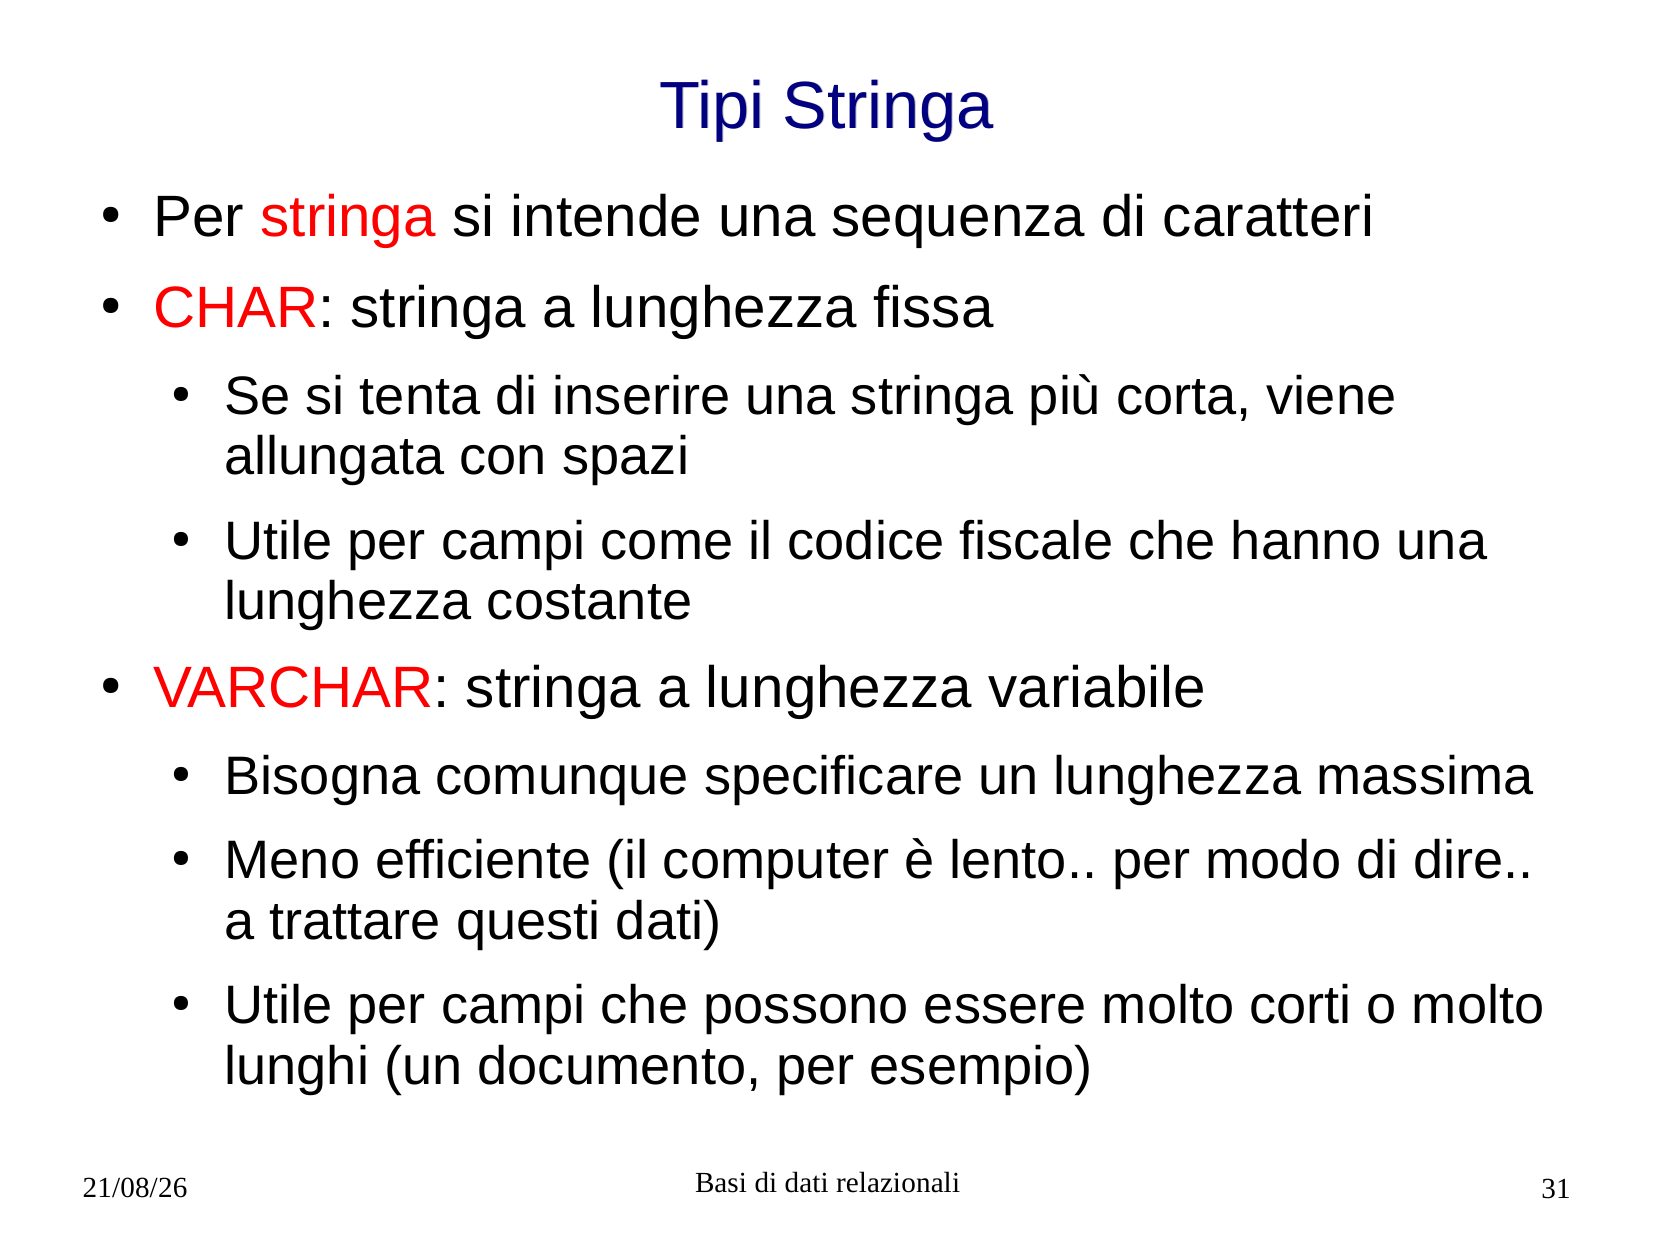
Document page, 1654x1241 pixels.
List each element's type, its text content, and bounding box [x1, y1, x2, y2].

list Per stringa si intende una sequenza di caratteri CHAR: stringa a lunghezza fissa Se si tenta di inserire una stringa più corta, viene allungata con spazi Utile per campi come il codice fiscale che hanno una lunghezza costante VARCHAR: stringa a lunghezza variabile Bisogna comunque specificare un lunghezza massima Meno efficiente (il computer è lento.. per modo di dire.. a trattare questi dati) Utile per campi che possono essere molto corti o molto lunghi (un documento, per esempio) [82, 183, 1571, 1130]
title Tipi Stringa [82, 56, 1571, 154]
